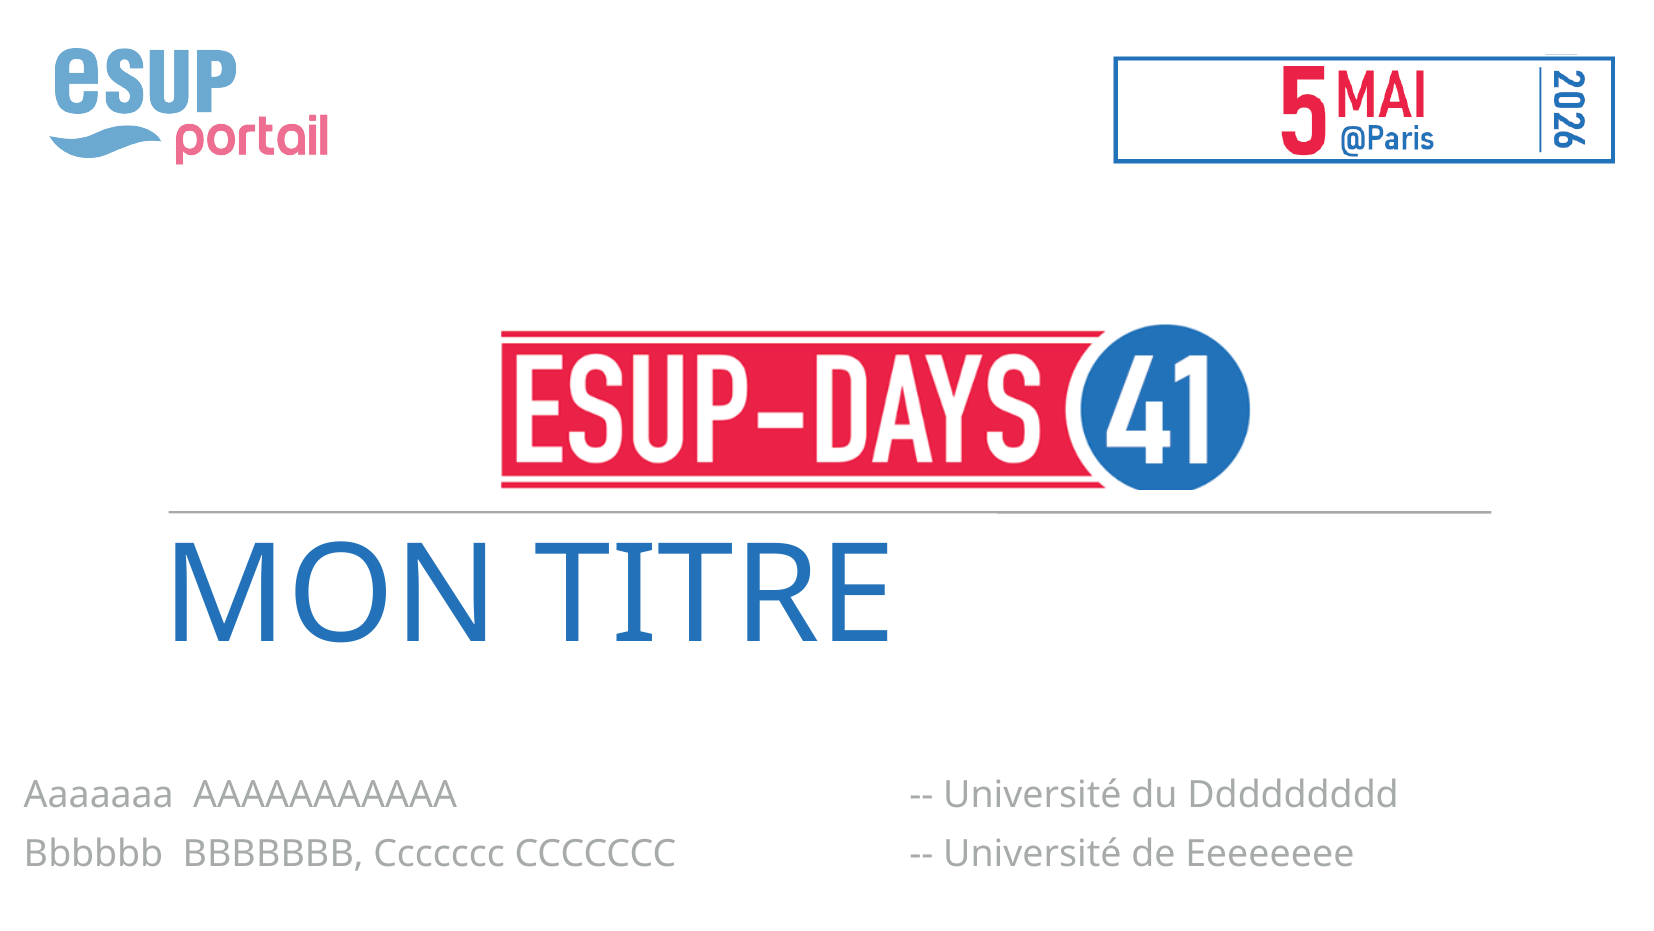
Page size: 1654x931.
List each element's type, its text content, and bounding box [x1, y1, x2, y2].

text_box -- Université du Ddddddddd [909, 767, 1406, 826]
text_box Bbbbbb BBBBBBB, Ccccccc CCCCCCC [23, 826, 898, 891]
text_box MON TITRE [162, 494, 1486, 814]
picture [1109, 54, 1619, 168]
text_box [35, 23, 390, 201]
picture [500, 324, 1251, 490]
text_box -- Université de Eeeeeeee [909, 826, 1406, 891]
text_box Aaaaaaa AAAAAAAAAAA [23, 767, 898, 826]
